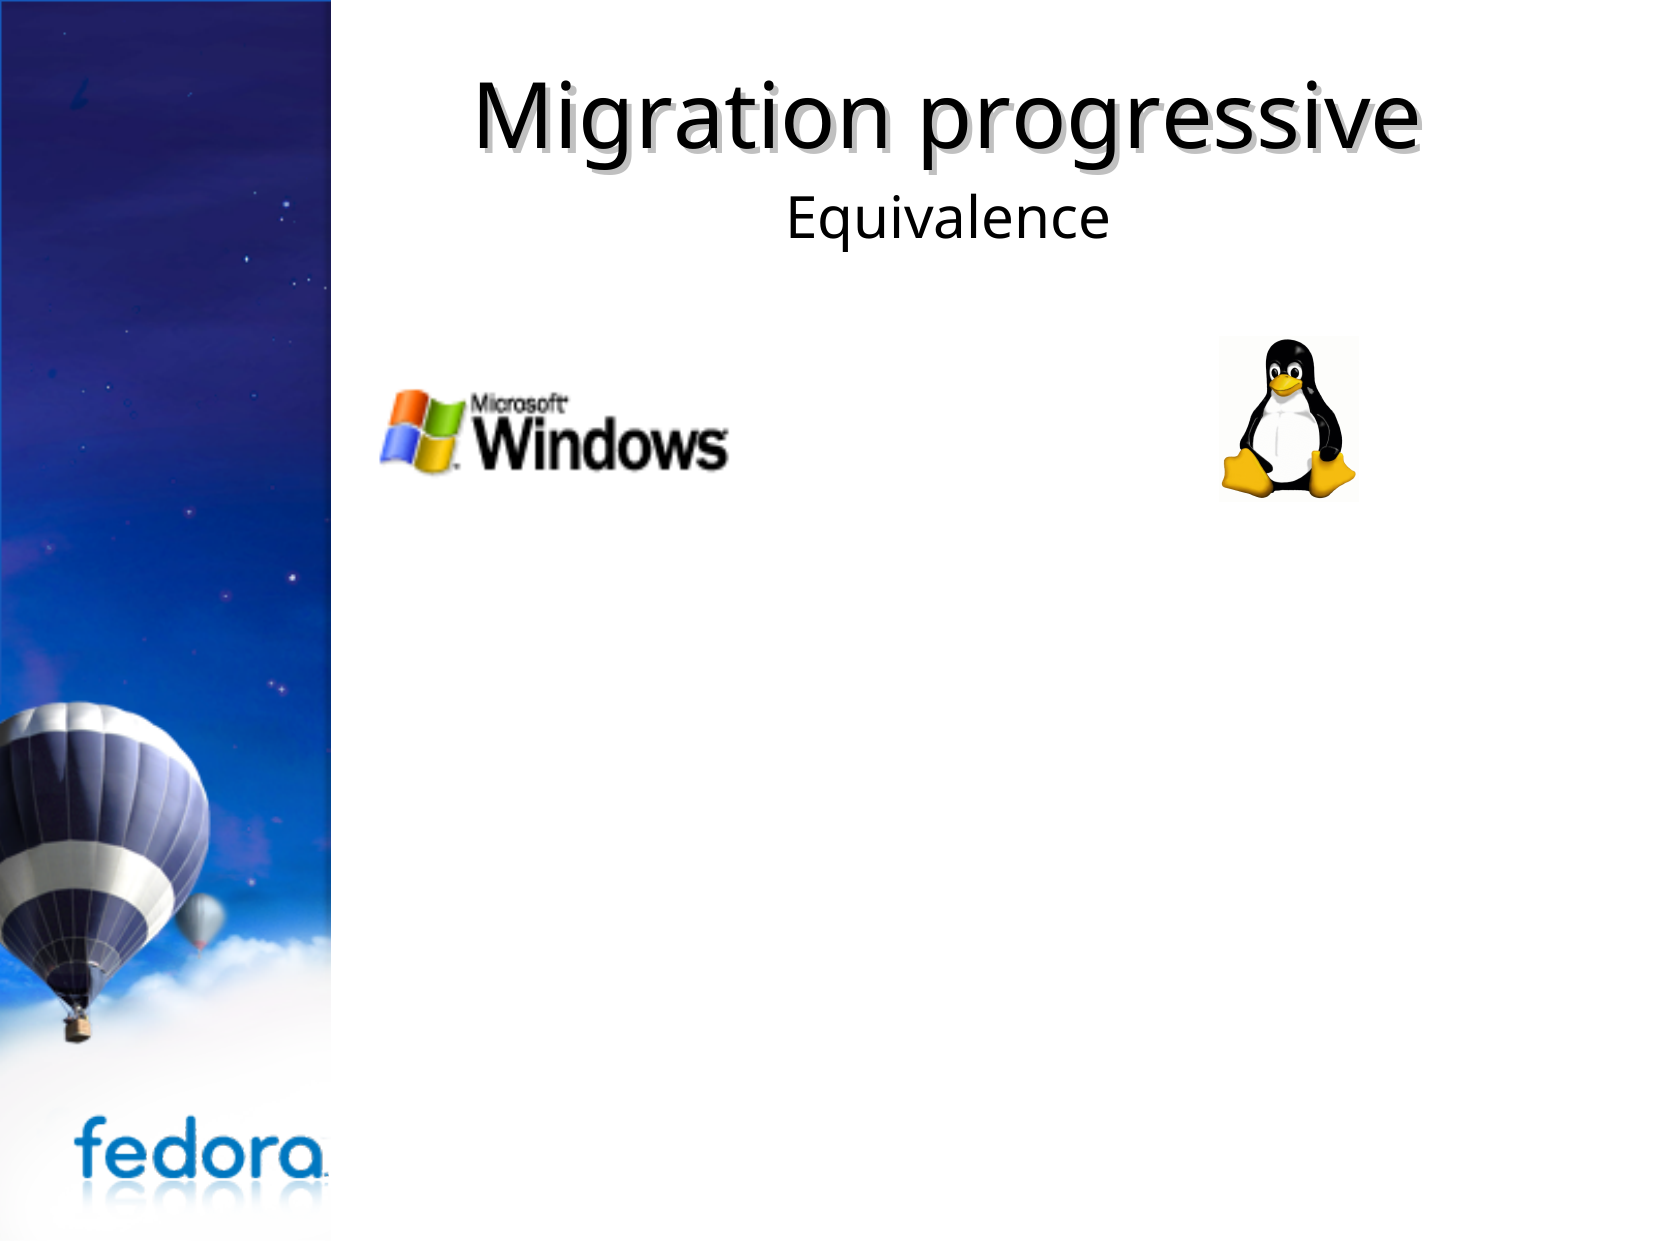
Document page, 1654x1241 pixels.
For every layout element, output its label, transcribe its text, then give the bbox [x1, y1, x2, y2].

picture [354, 379, 957, 503]
title Migration progressive Equivalence [331, 49, 1571, 257]
picture [0, 0, 331, 1241]
picture [1219, 336, 1359, 503]
